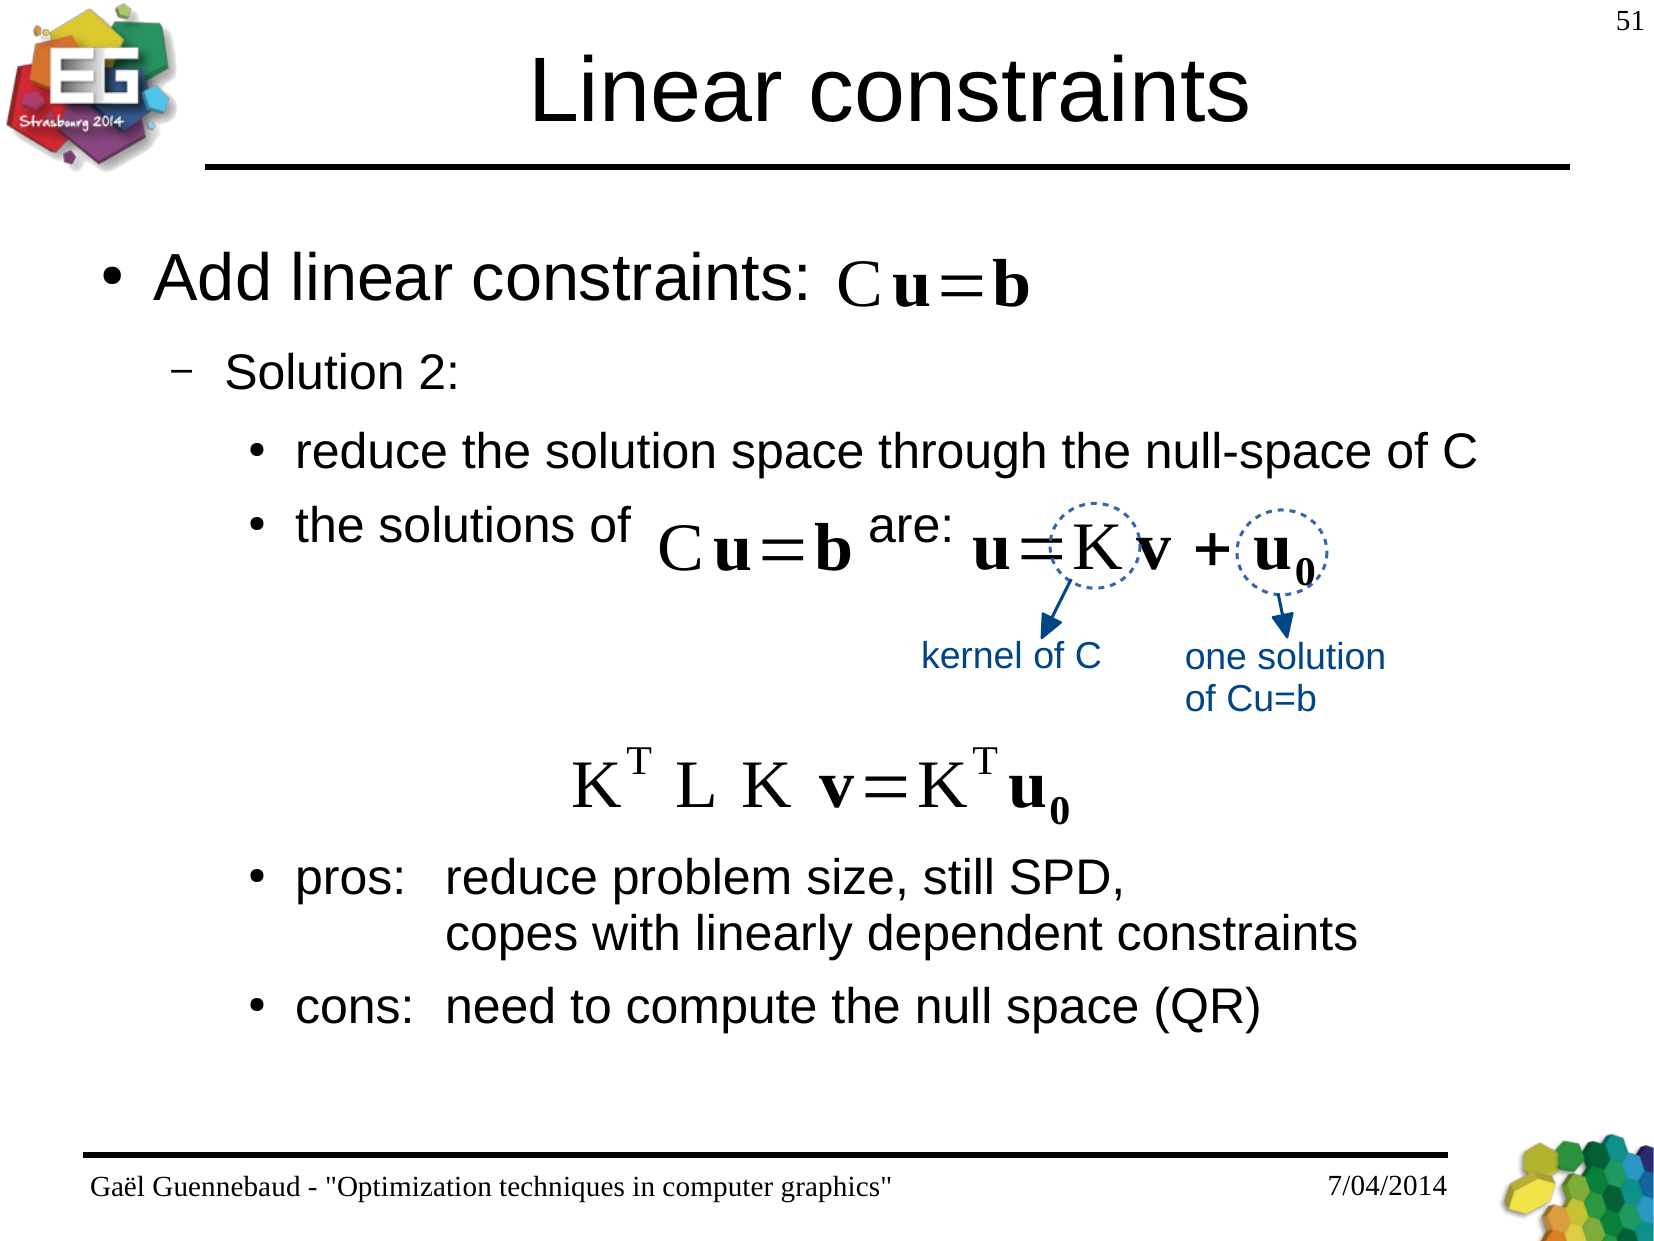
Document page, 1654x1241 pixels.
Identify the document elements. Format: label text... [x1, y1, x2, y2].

chart [828, 245, 1040, 322]
text_box kernel of C [906, 627, 1118, 685]
chart [963, 509, 1323, 595]
chart [649, 510, 862, 586]
text_box one solution of Cu=b [1170, 627, 1402, 727]
chart [563, 738, 1078, 833]
picture [1499, 1128, 1654, 1241]
title Linear constraints [210, 31, 1571, 148]
picture [0, 0, 180, 180]
list Add linear constraints: Solution 2: reduce the solution space through the null-space of C the solutions of are: pros: reduce problem size, still SPD, copes with linearly dependent constraints cons: need to compute the null space (QR) [82, 240, 1571, 1126]
